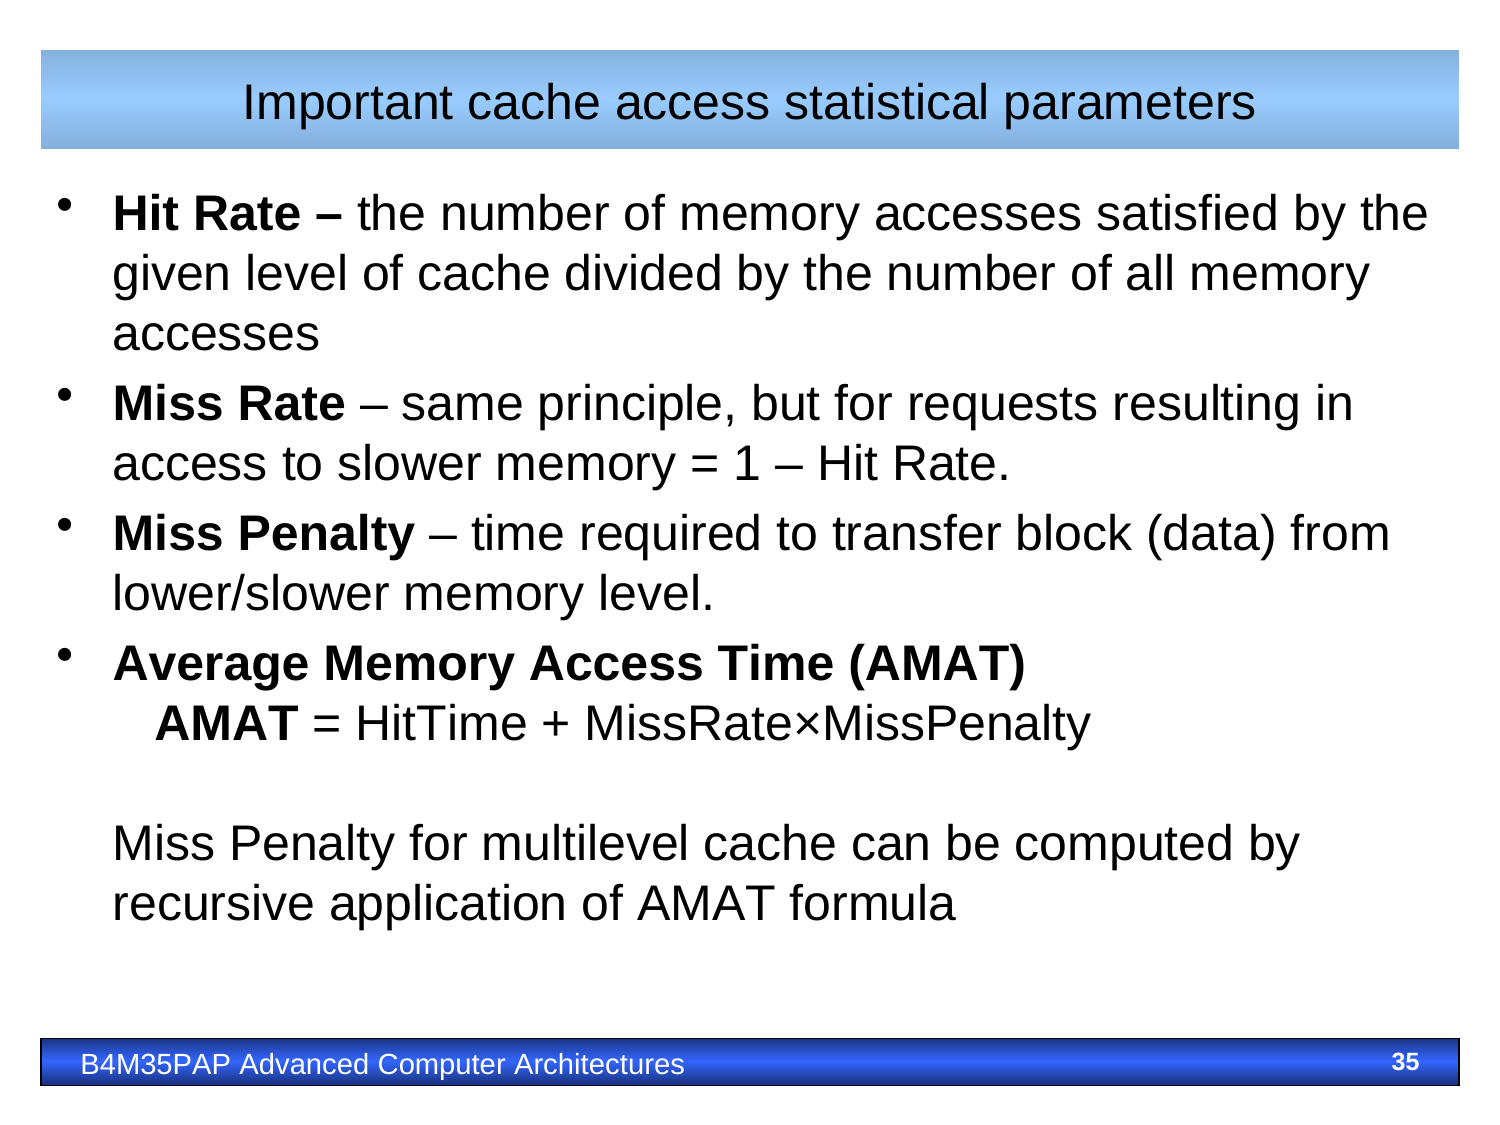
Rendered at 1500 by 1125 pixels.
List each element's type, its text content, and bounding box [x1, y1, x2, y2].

title Important cache access statistical parameters [41, 50, 1459, 149]
list Hit Rate – the number of memory accesses satisfied by the given level of cache divided by the number of all memory accesses Miss Rate – same principle, but for requests resulting in access to slower memory = 1 – Hit Rate. Miss Penalty – time required to transfer block (data) from lower/slower memory level. Average Memory Access Time (AMAT) AMAT = HitTime + MissRate×MissPenalty Miss Penalty for multilevel cache can be computed by recursive application of AMAT formula [41, 172, 1459, 1000]
